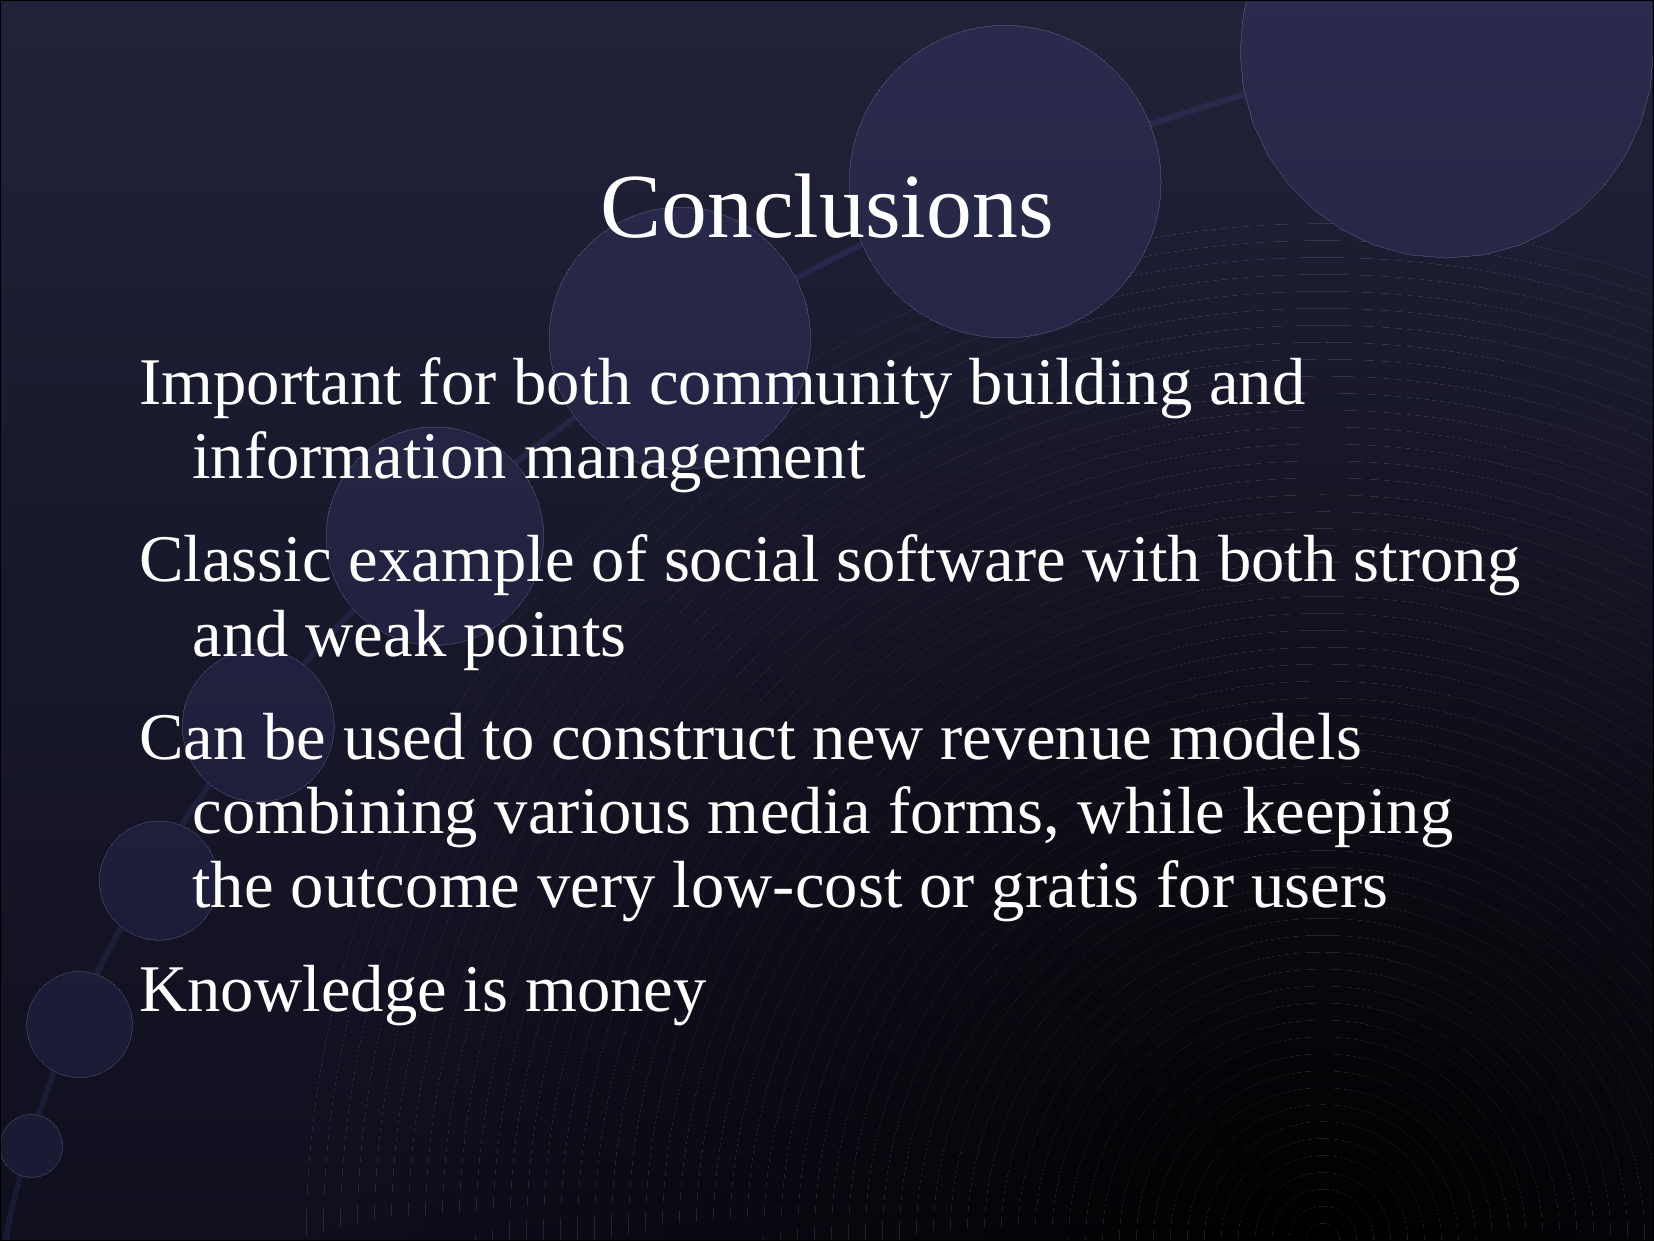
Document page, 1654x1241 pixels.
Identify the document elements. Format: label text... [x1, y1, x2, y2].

title Conclusions [121, 102, 1534, 311]
list Important for both community building and information management Classic example of social software with both strong and weak points Can be used to construct new revenue models combining various media forms, while keeping the outcome very low-cost or gratis for users Knowledge is money [121, 344, 1534, 1127]
